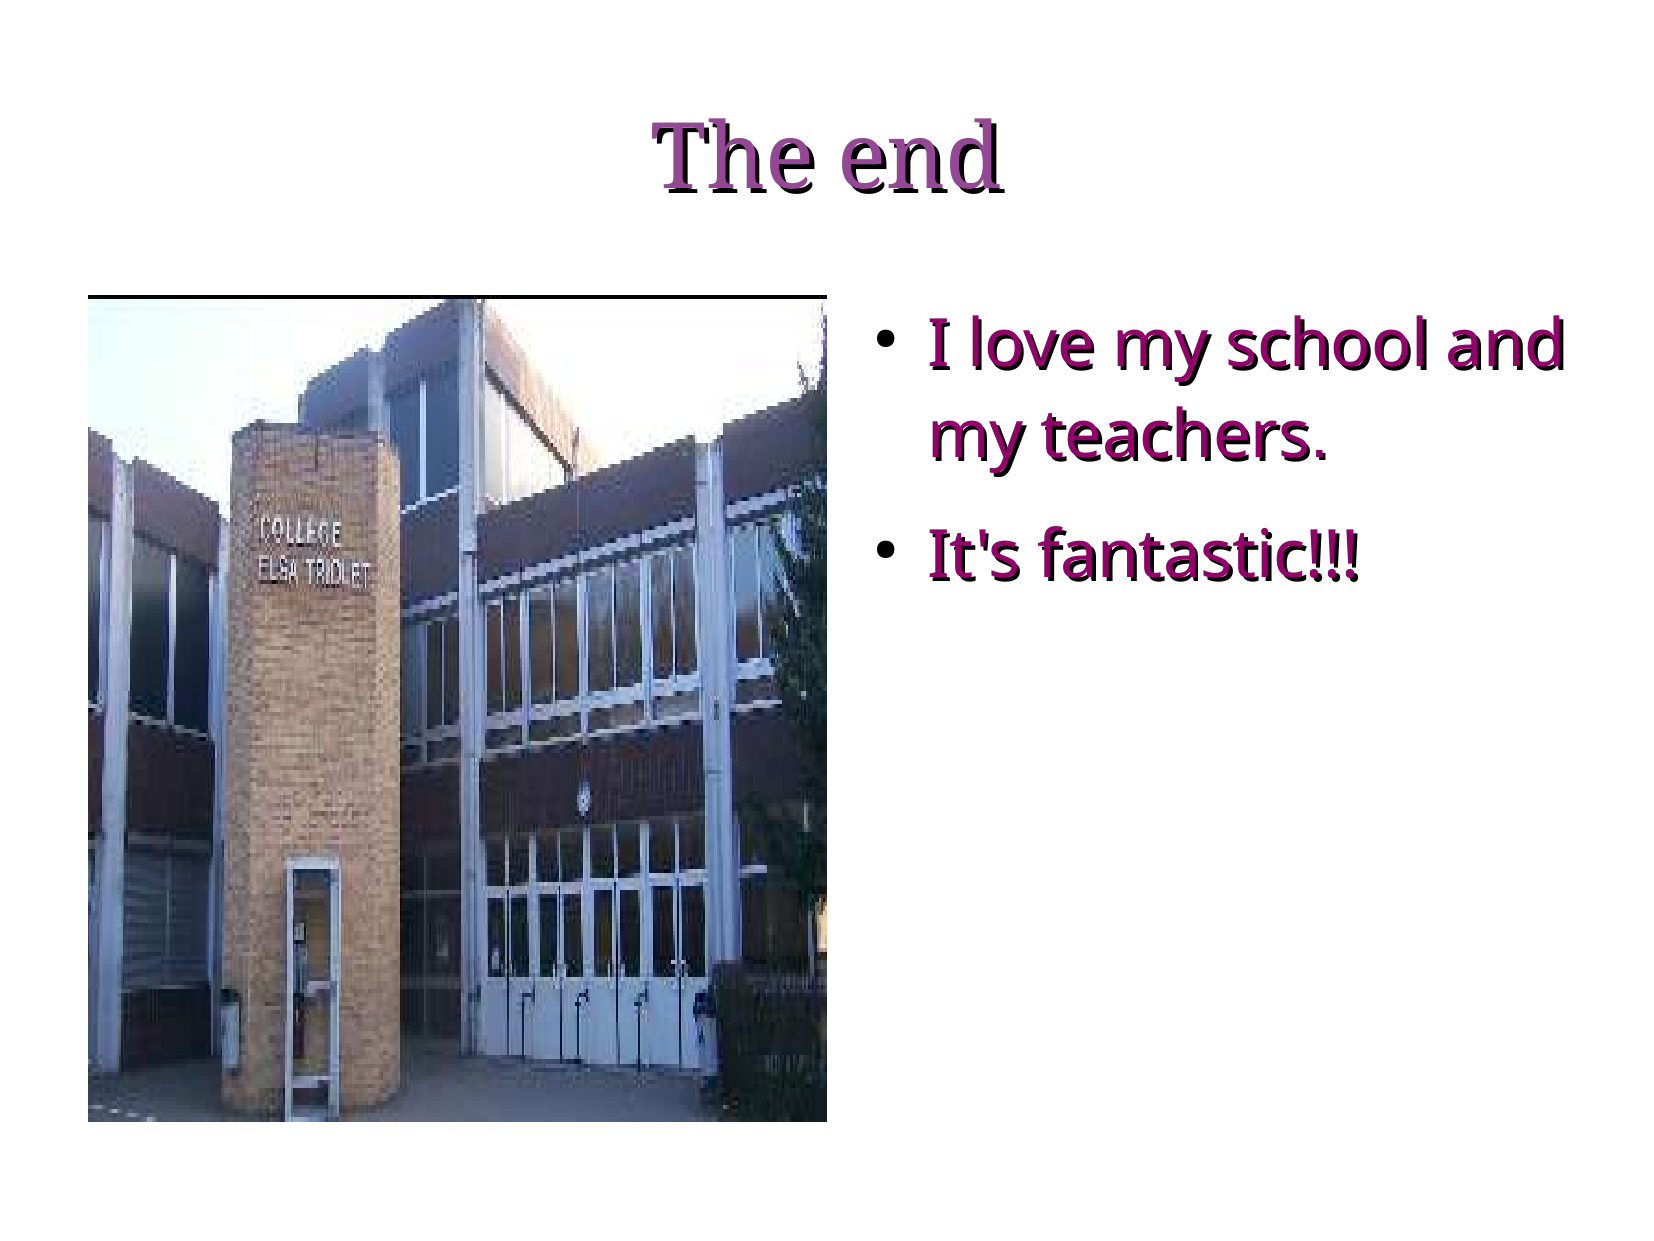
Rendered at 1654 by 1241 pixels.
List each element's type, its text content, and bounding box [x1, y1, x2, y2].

title The end [82, 49, 1571, 257]
list I love my school and my teachers. It's fantastic!!! [856, 295, 1583, 1114]
picture [88, 295, 827, 1123]
